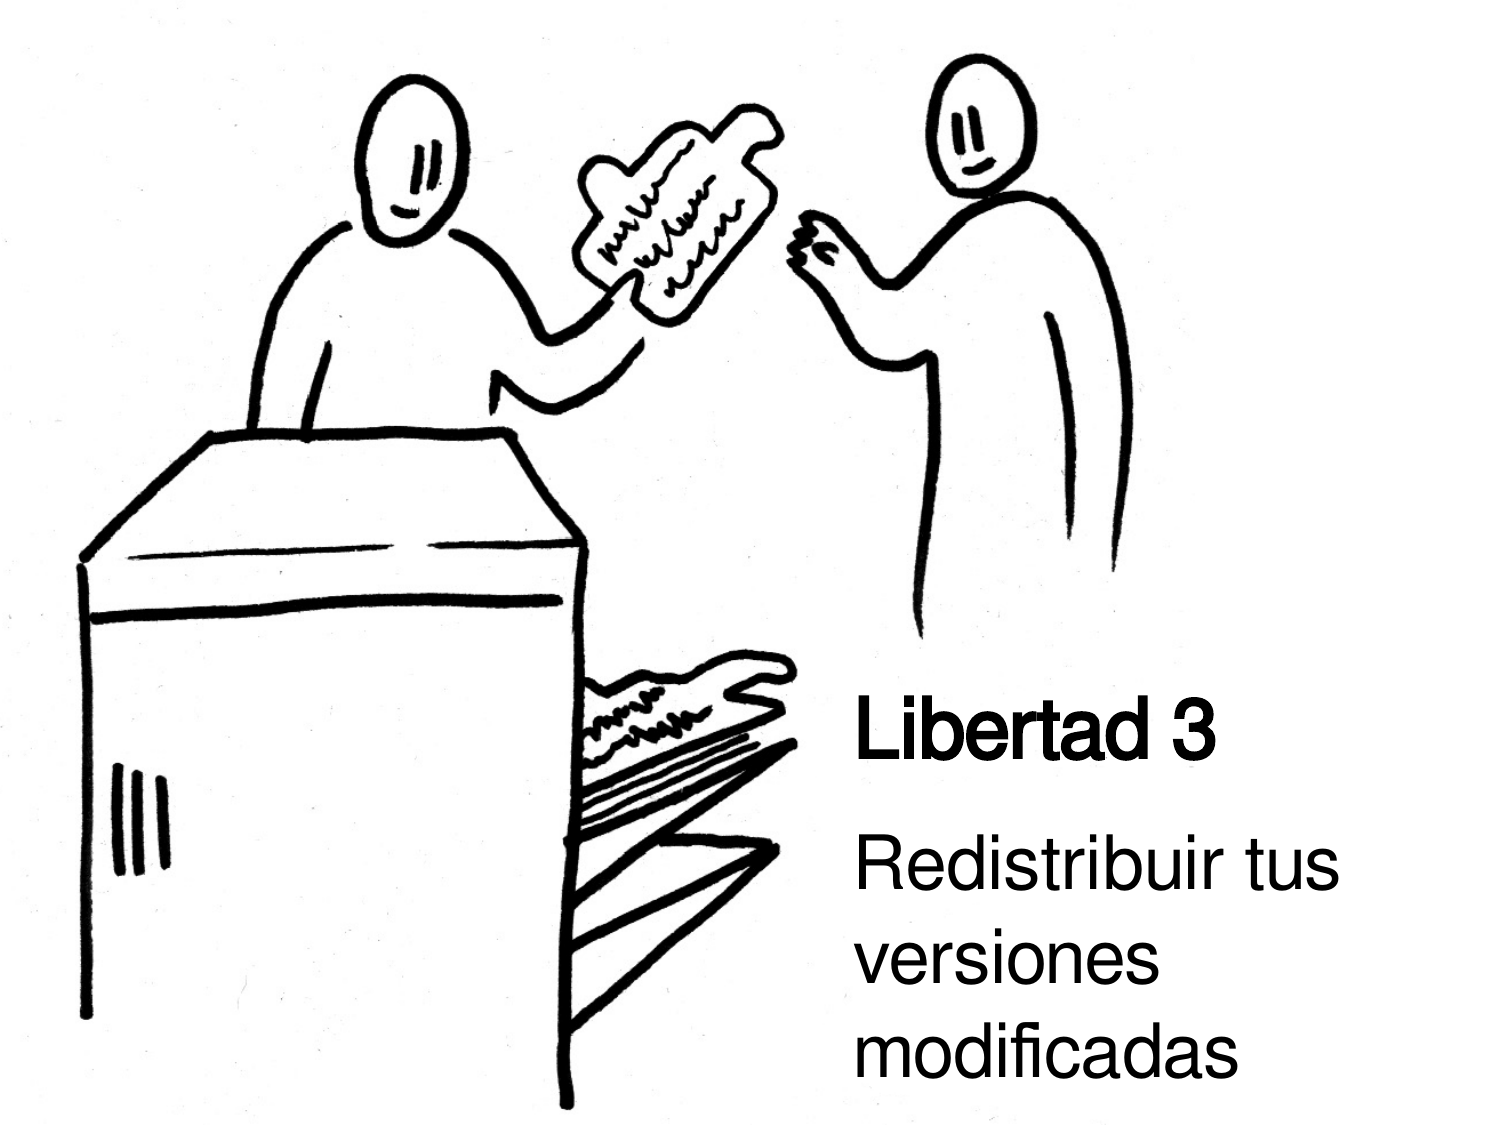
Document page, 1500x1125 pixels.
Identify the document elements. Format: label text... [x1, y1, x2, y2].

text_box Libertad 3 Redistribuir tus versiones modificadas [838, 673, 1500, 1125]
picture [0, 0, 1195, 1125]
